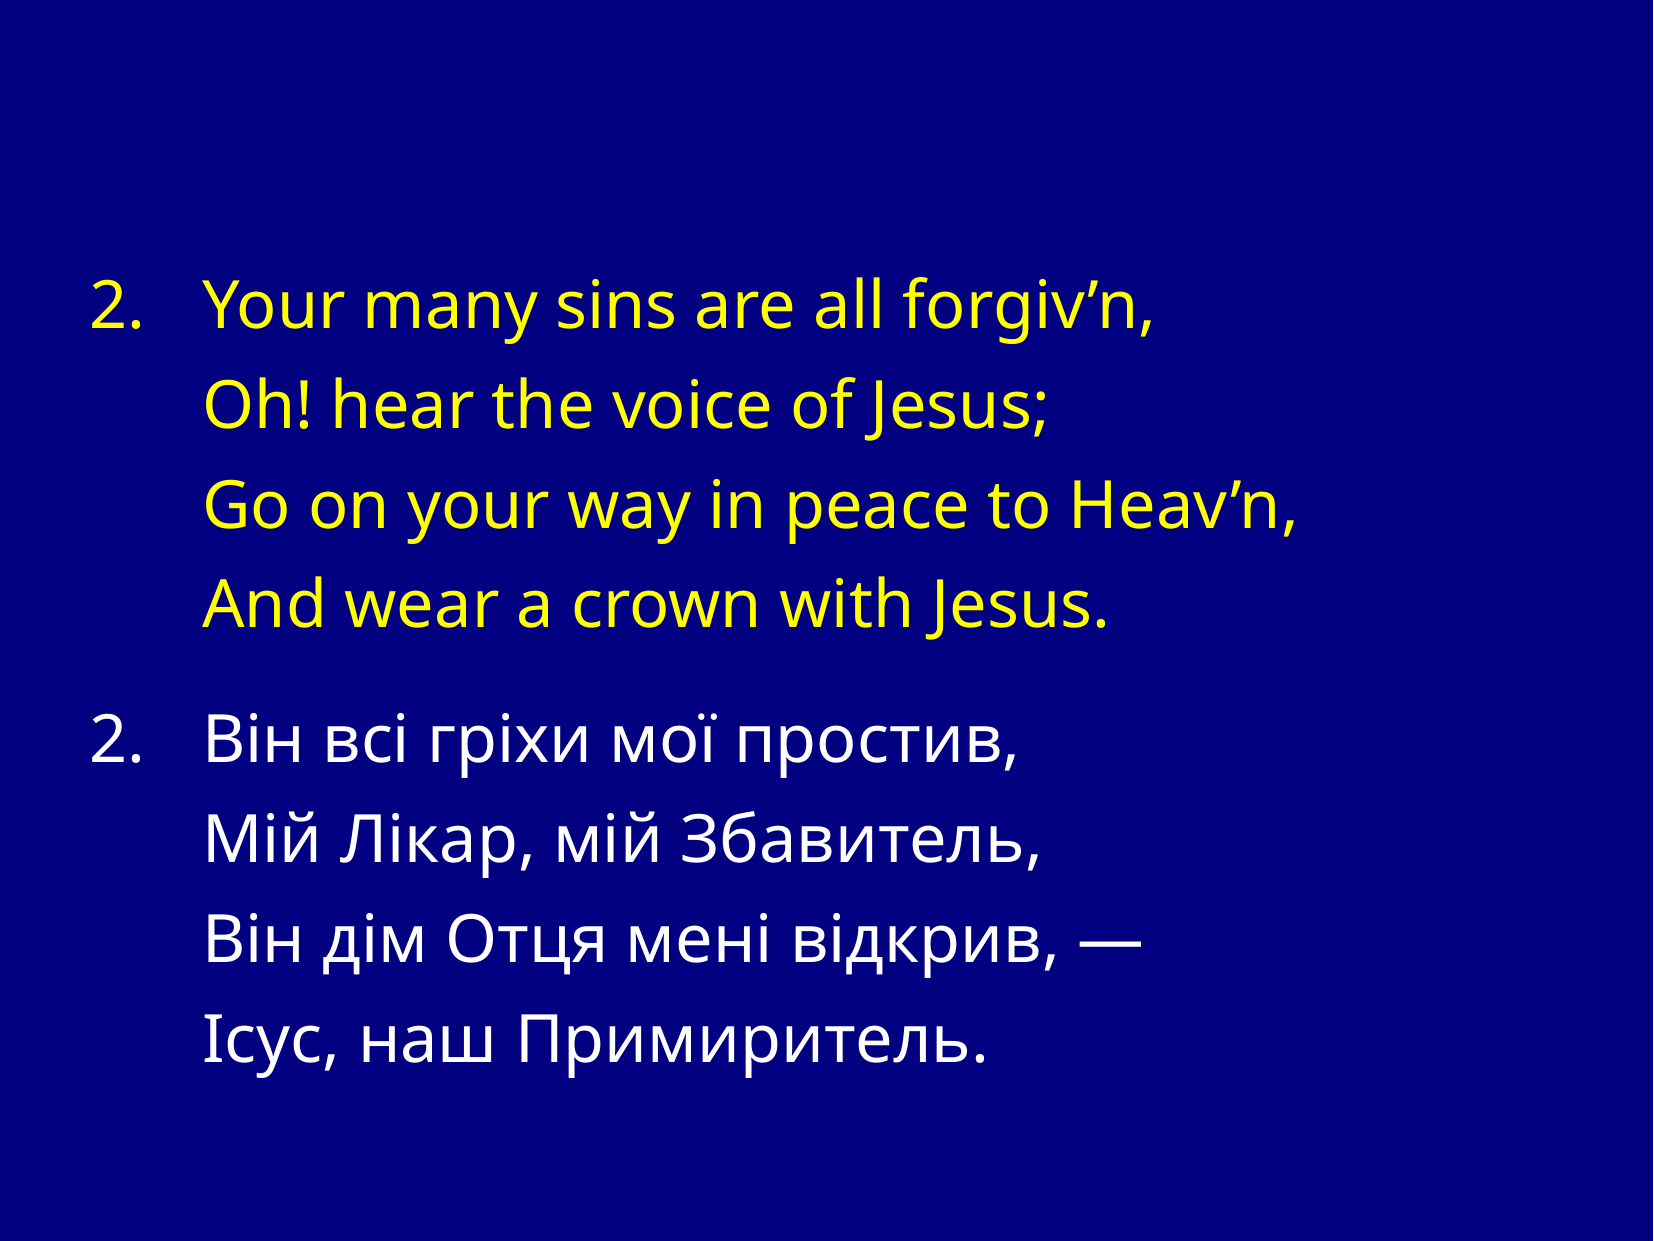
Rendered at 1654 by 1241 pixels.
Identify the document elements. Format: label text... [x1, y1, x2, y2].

text_box 2. Your many sins are all forgiv’n, Oh! hear the voice of Jesus; Go on your way in peace to Heav’n, And wear a crown with Jesus. [75, 150, 1576, 638]
text_box 2. Він всі гріхи мої простив, Мій Лікар, мій Збавитель, Він дім Отця мені відкрив, ― Ісус, наш Примиритель. [75, 675, 1576, 1163]
